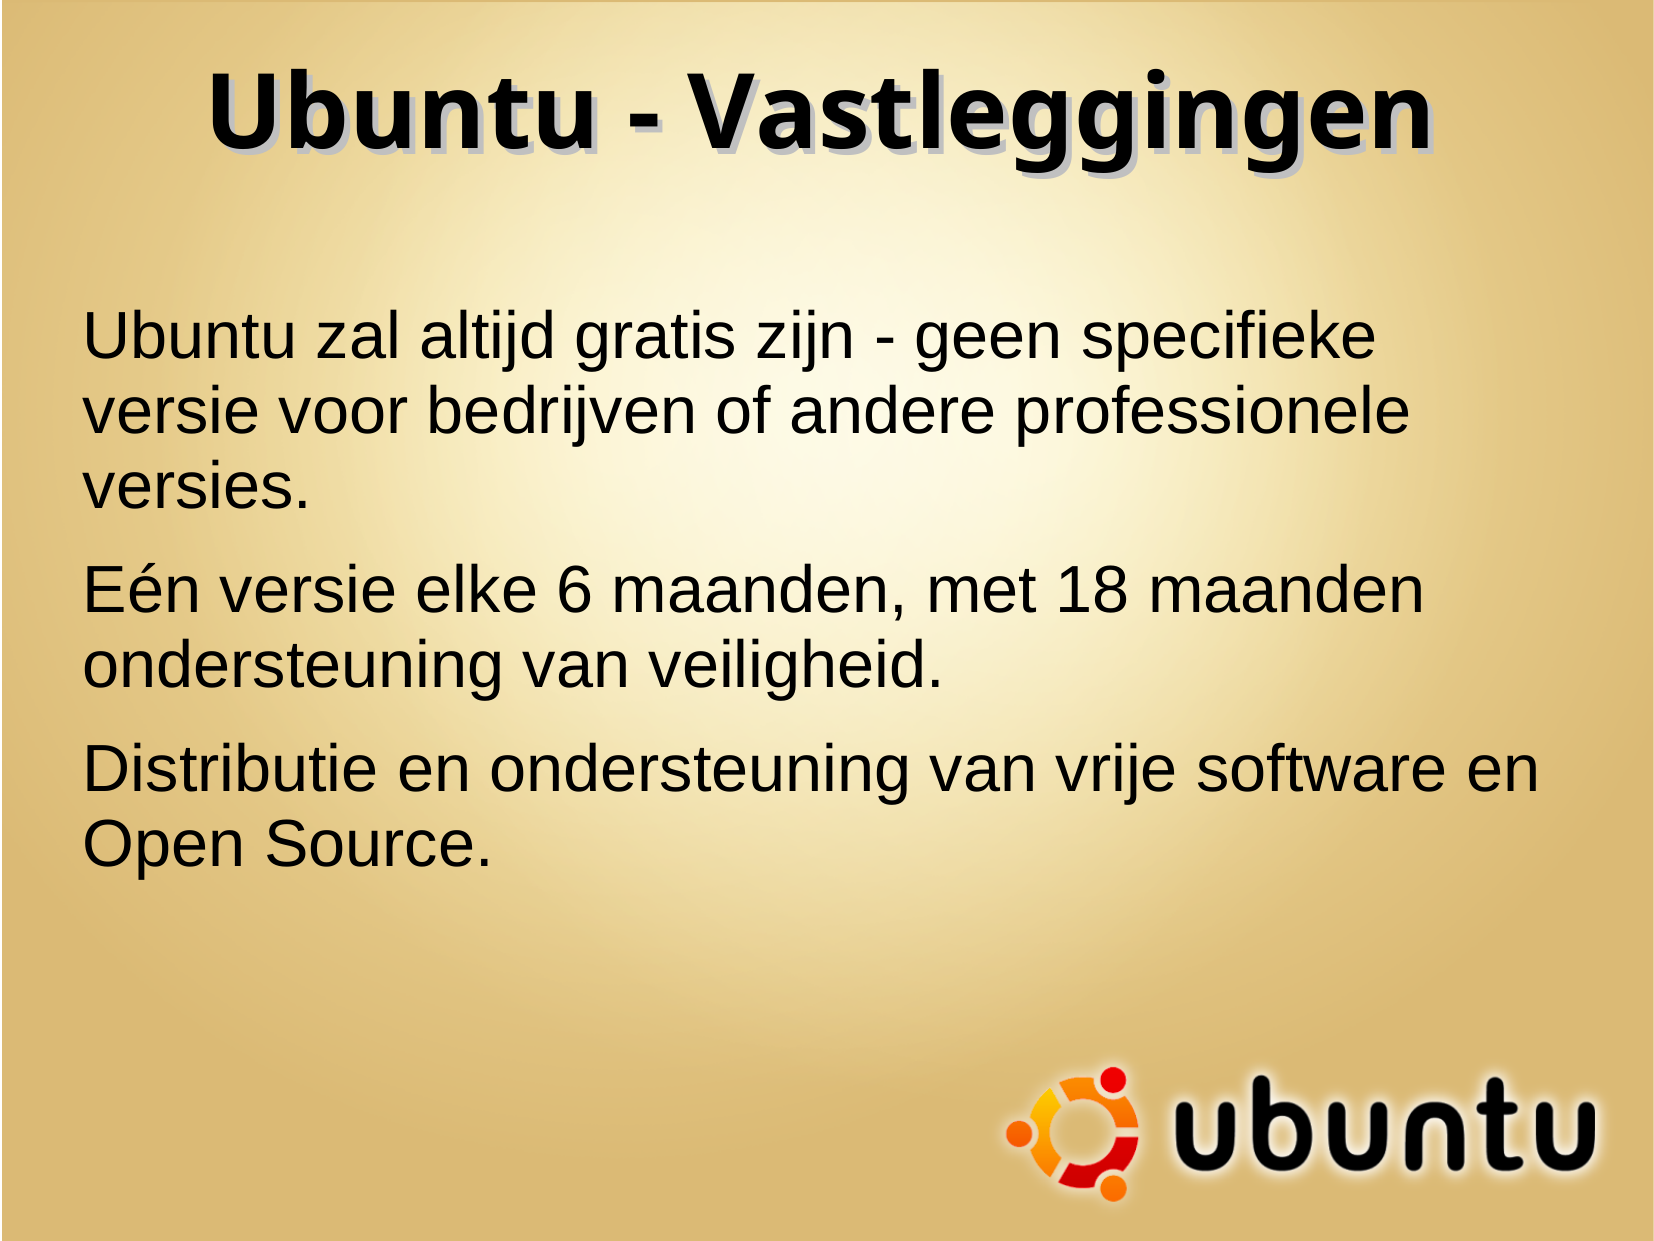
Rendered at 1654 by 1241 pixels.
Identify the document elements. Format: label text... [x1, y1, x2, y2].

title Ubuntu - Vastleggingen [76, 29, 1565, 187]
list Ubuntu zal altijd gratis zijn - geen specifieke versie voor bedrijven of andere professionele versies. Eén versie elke 6 maanden, met 18 maanden ondersteuning van veiligheid. Distributie en ondersteuning van vrije software en Open Source. [82, 298, 1571, 939]
picture [2, 0, 1654, 1241]
